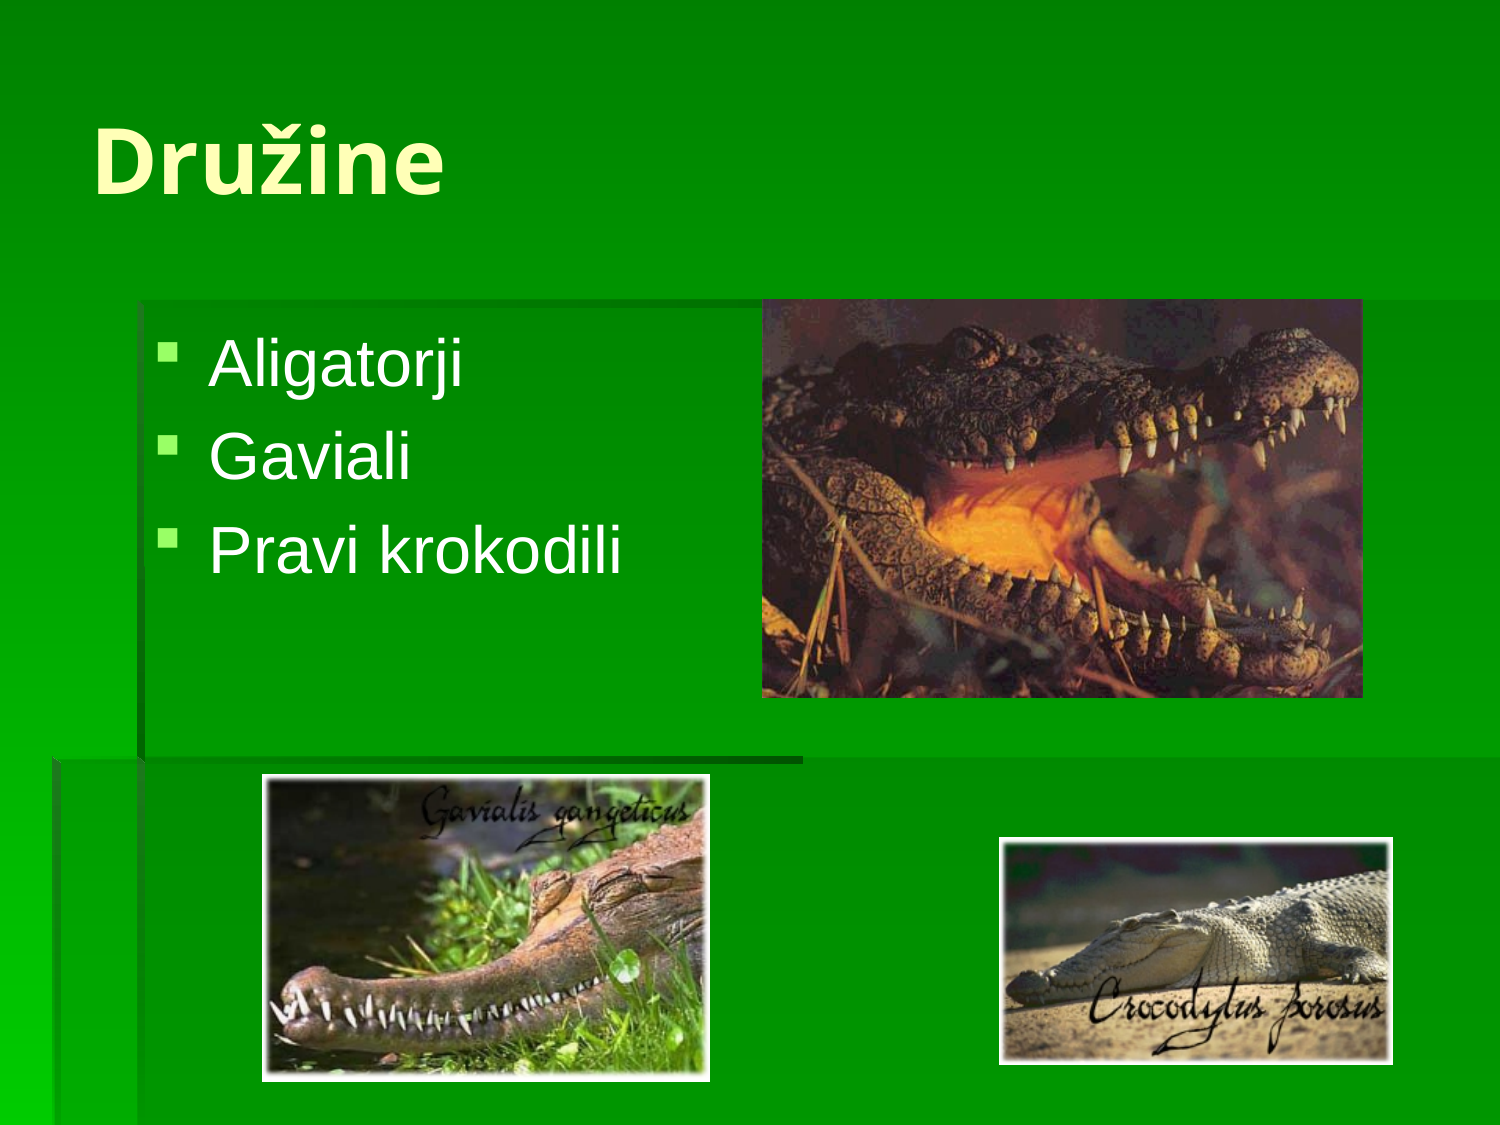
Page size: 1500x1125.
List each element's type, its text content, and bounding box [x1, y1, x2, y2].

picture [262, 774, 710, 1082]
list Aligatorji Gaviali Pravi krokodili [137, 312, 1451, 1000]
picture [999, 837, 1393, 1065]
title Družine [75, 40, 1451, 275]
picture [762, 299, 1363, 698]
